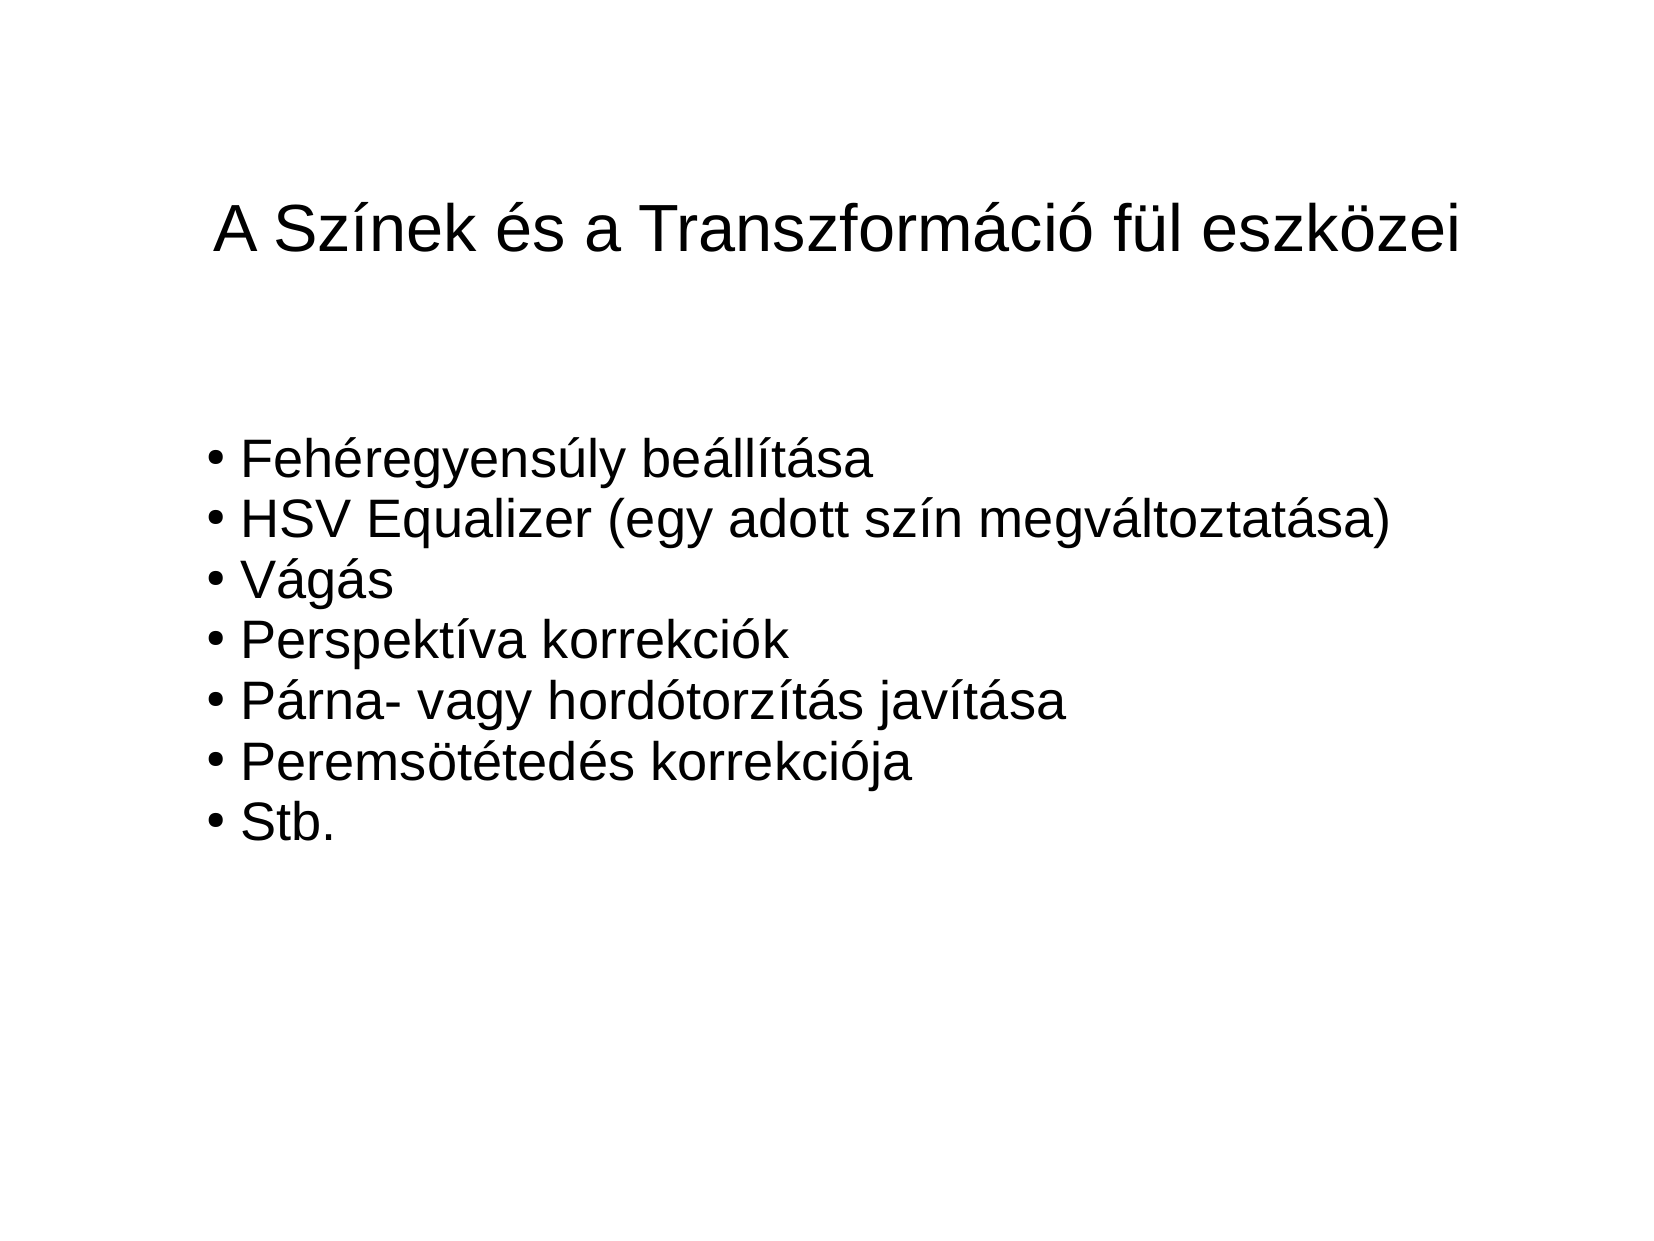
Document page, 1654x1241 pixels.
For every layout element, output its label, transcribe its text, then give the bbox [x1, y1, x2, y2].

text_box Fehéregyensúly beállítása HSV Equalizer (egy adott szín megváltoztatása) Vágás Perspektíva korrekciók Párna- vagy hordótorzítás javítása Peremsötétedés korrekciója Stb. [191, 420, 1409, 860]
text_box A Színek és a Transzformáció fül eszközei [199, 183, 1478, 273]
